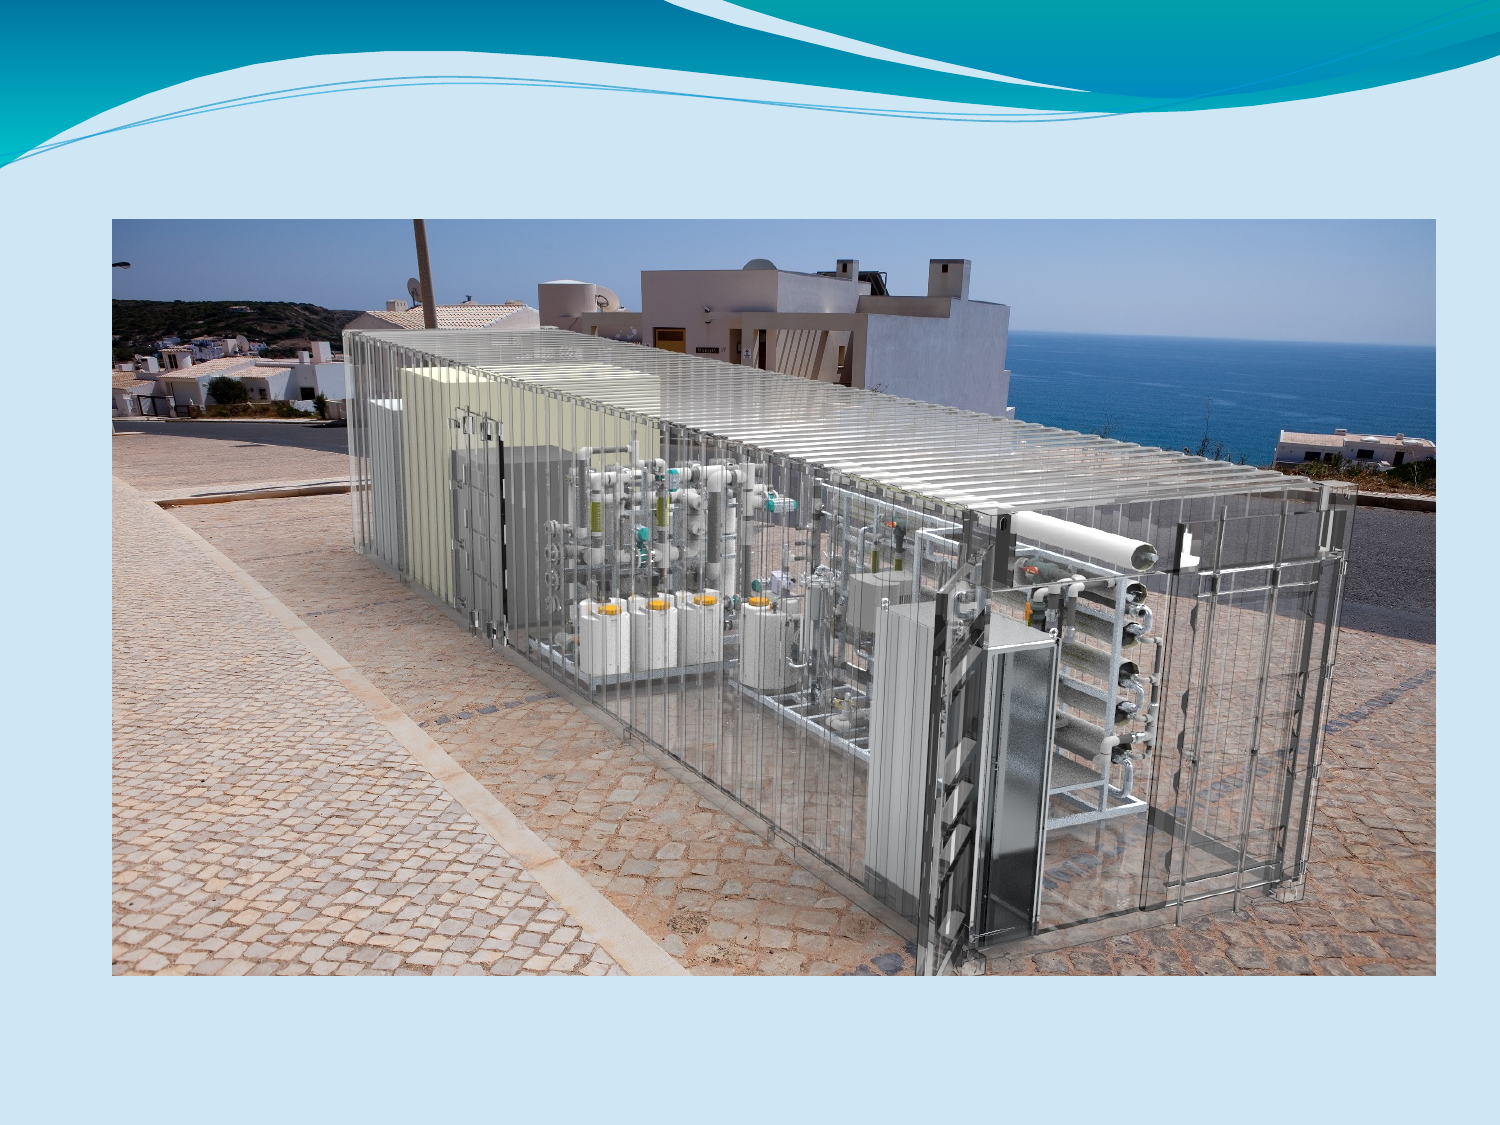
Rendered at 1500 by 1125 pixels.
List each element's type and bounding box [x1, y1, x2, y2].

picture [112, 219, 1436, 976]
